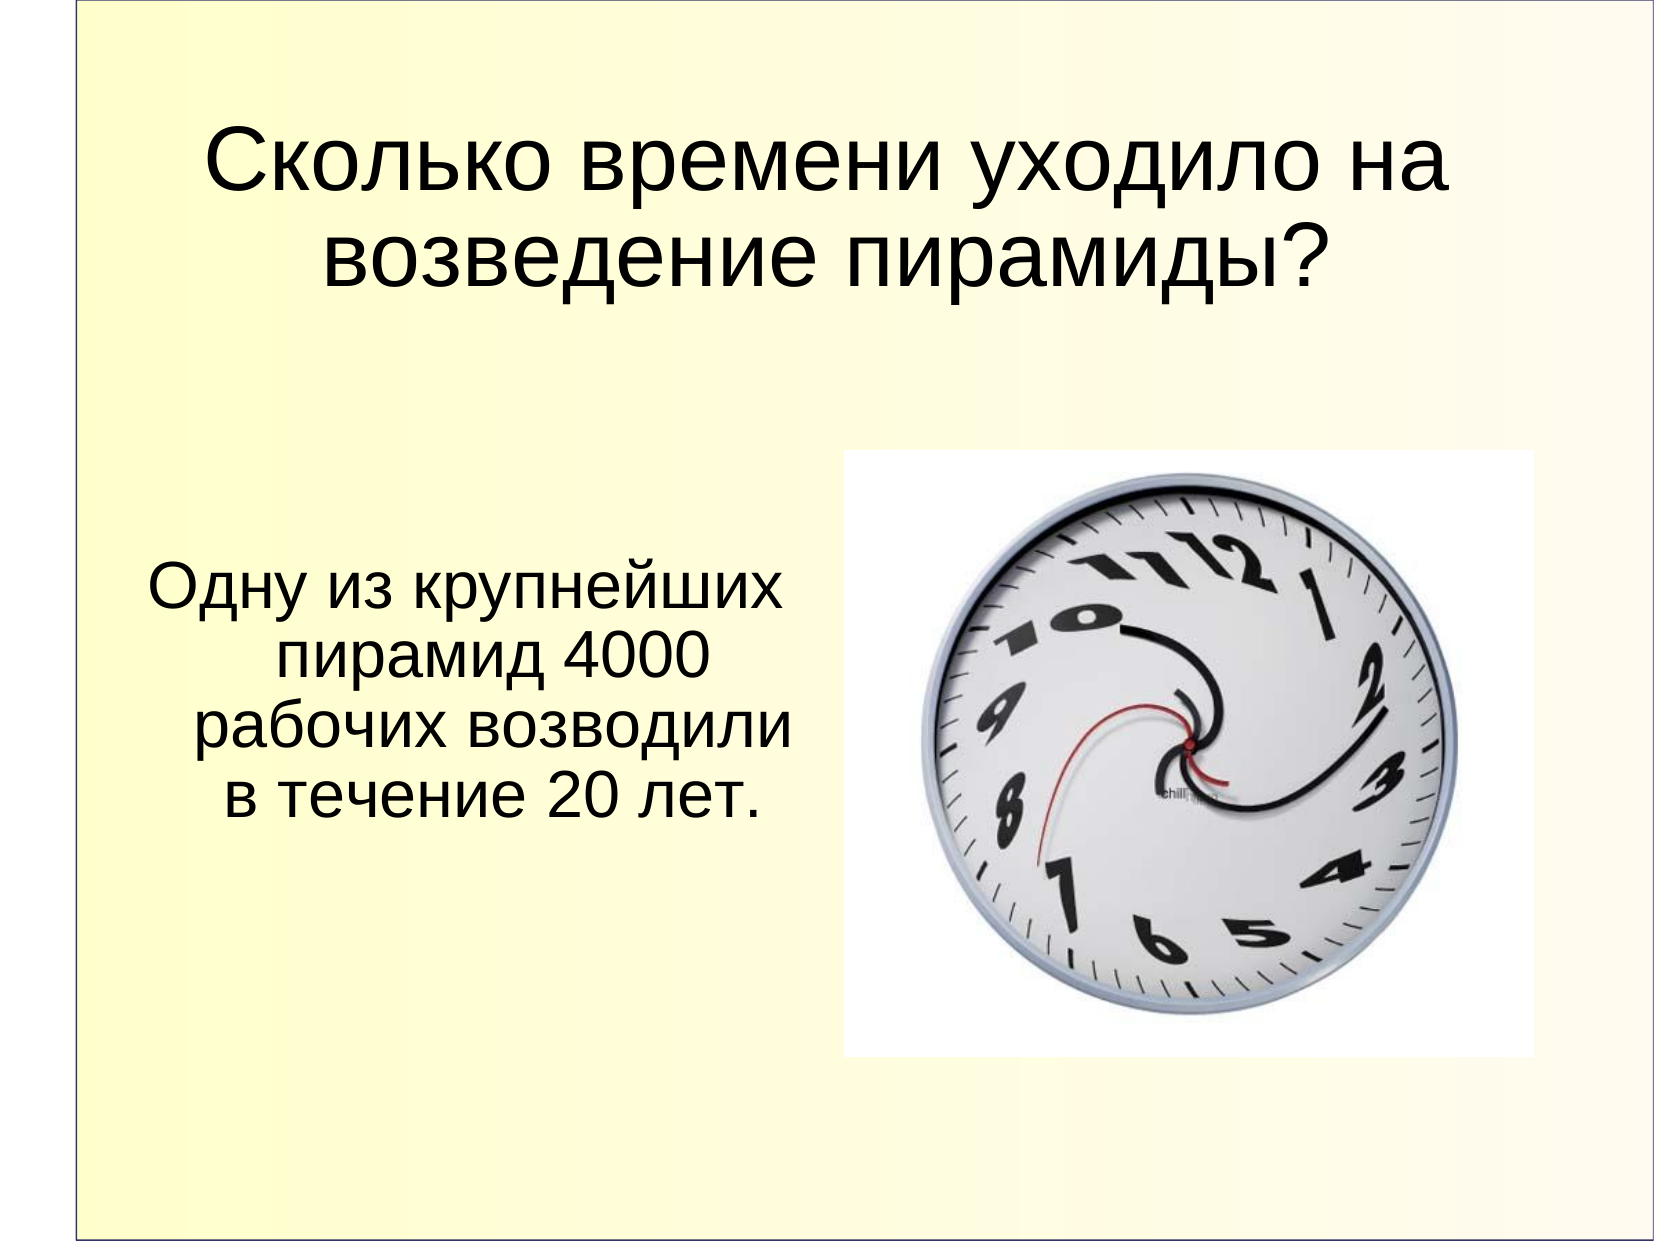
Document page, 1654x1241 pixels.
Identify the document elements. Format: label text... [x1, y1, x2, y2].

list Одну из крупнейших пирамид 4000 рабочих возводили в течение 20 лет. [121, 344, 811, 1164]
title Сколько времени уходило на возведение пирамиды? [121, 101, 1534, 312]
picture [844, 450, 1534, 1058]
